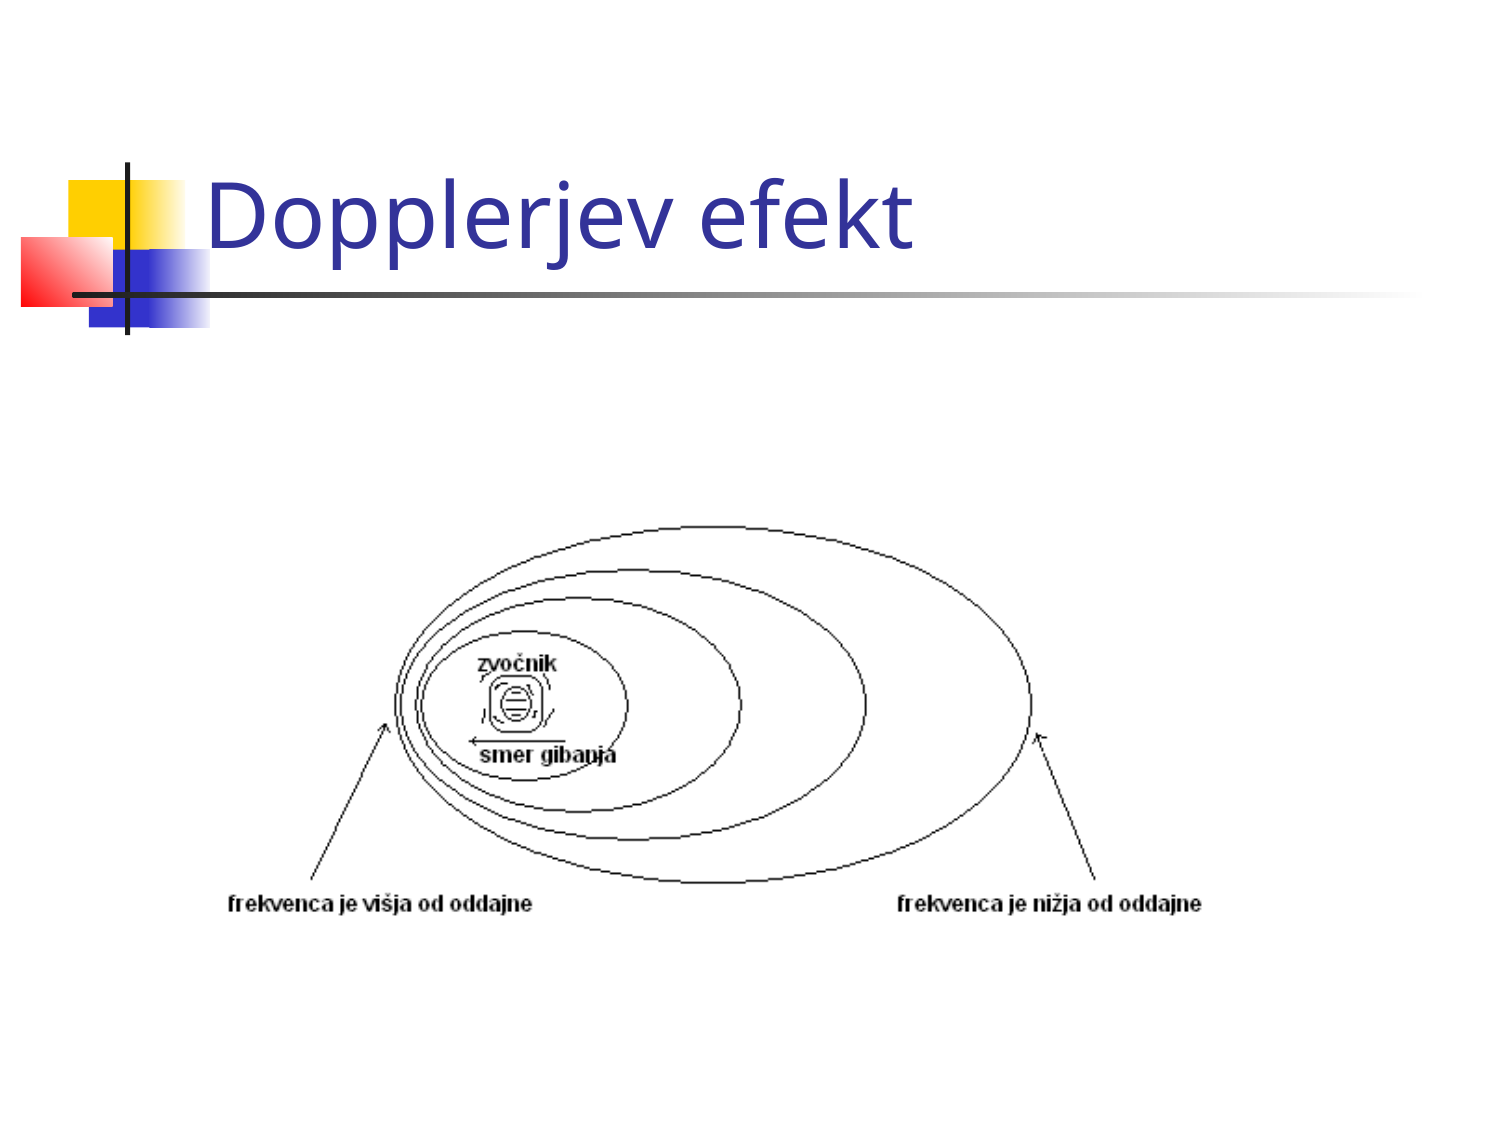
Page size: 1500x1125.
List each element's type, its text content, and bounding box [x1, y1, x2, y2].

picture [194, 493, 1224, 953]
title Dopplerjev efekt [188, 35, 1468, 276]
